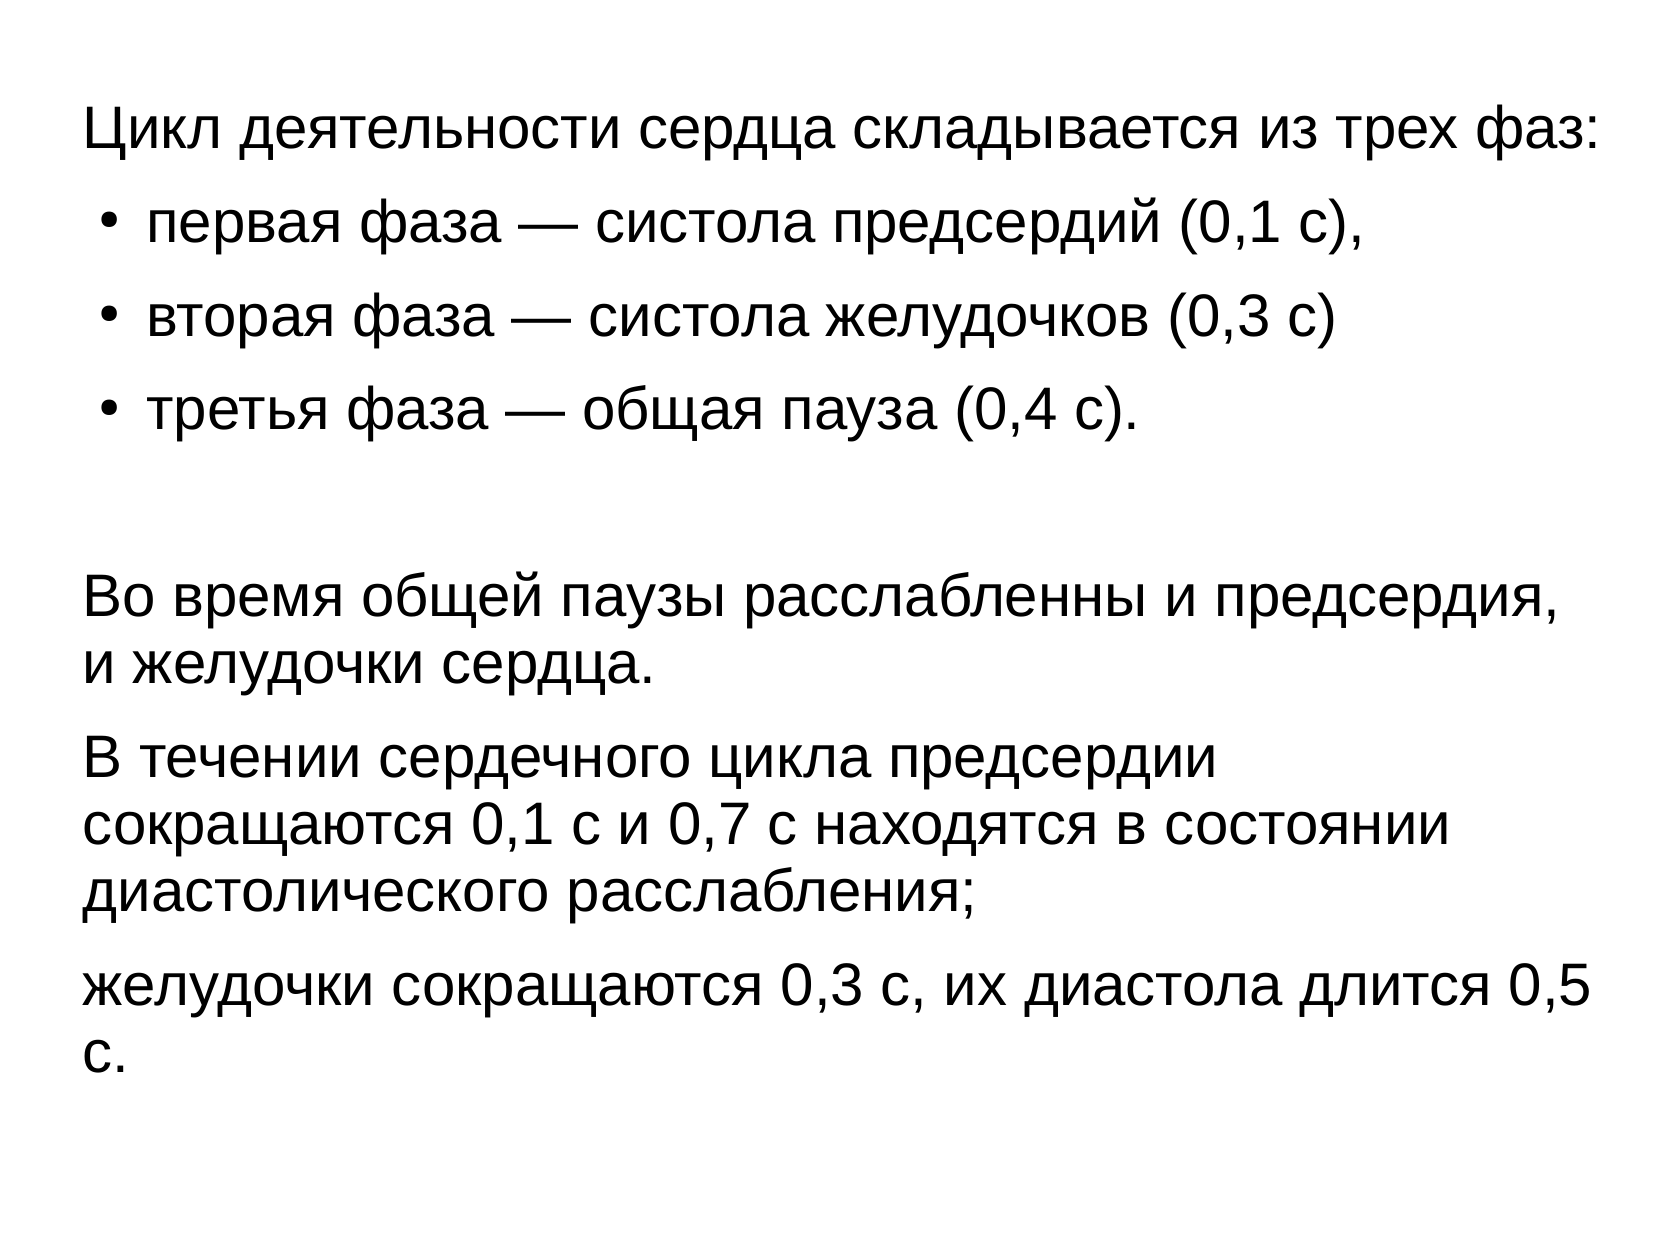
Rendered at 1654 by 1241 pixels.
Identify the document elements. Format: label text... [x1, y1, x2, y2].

list Цикл деятельности сердца складывается из трех фаз: первая фаза ― систола предсердий (0,1 с), вторая фаза ― систола желудочков (0,3 с) третья фаза ― общая пауза (0,4 с). Во время общей паузы расслабленны и предсердия, и желудочки сердца. В течении сердечного цикла предсердии сокращаются 0,1 с и 0,7 с находятся в состоянии диастолического расслабления; желудочки сокращаются 0,3 с, их диастола длится 0,5 с. [82, 94, 1607, 1111]
